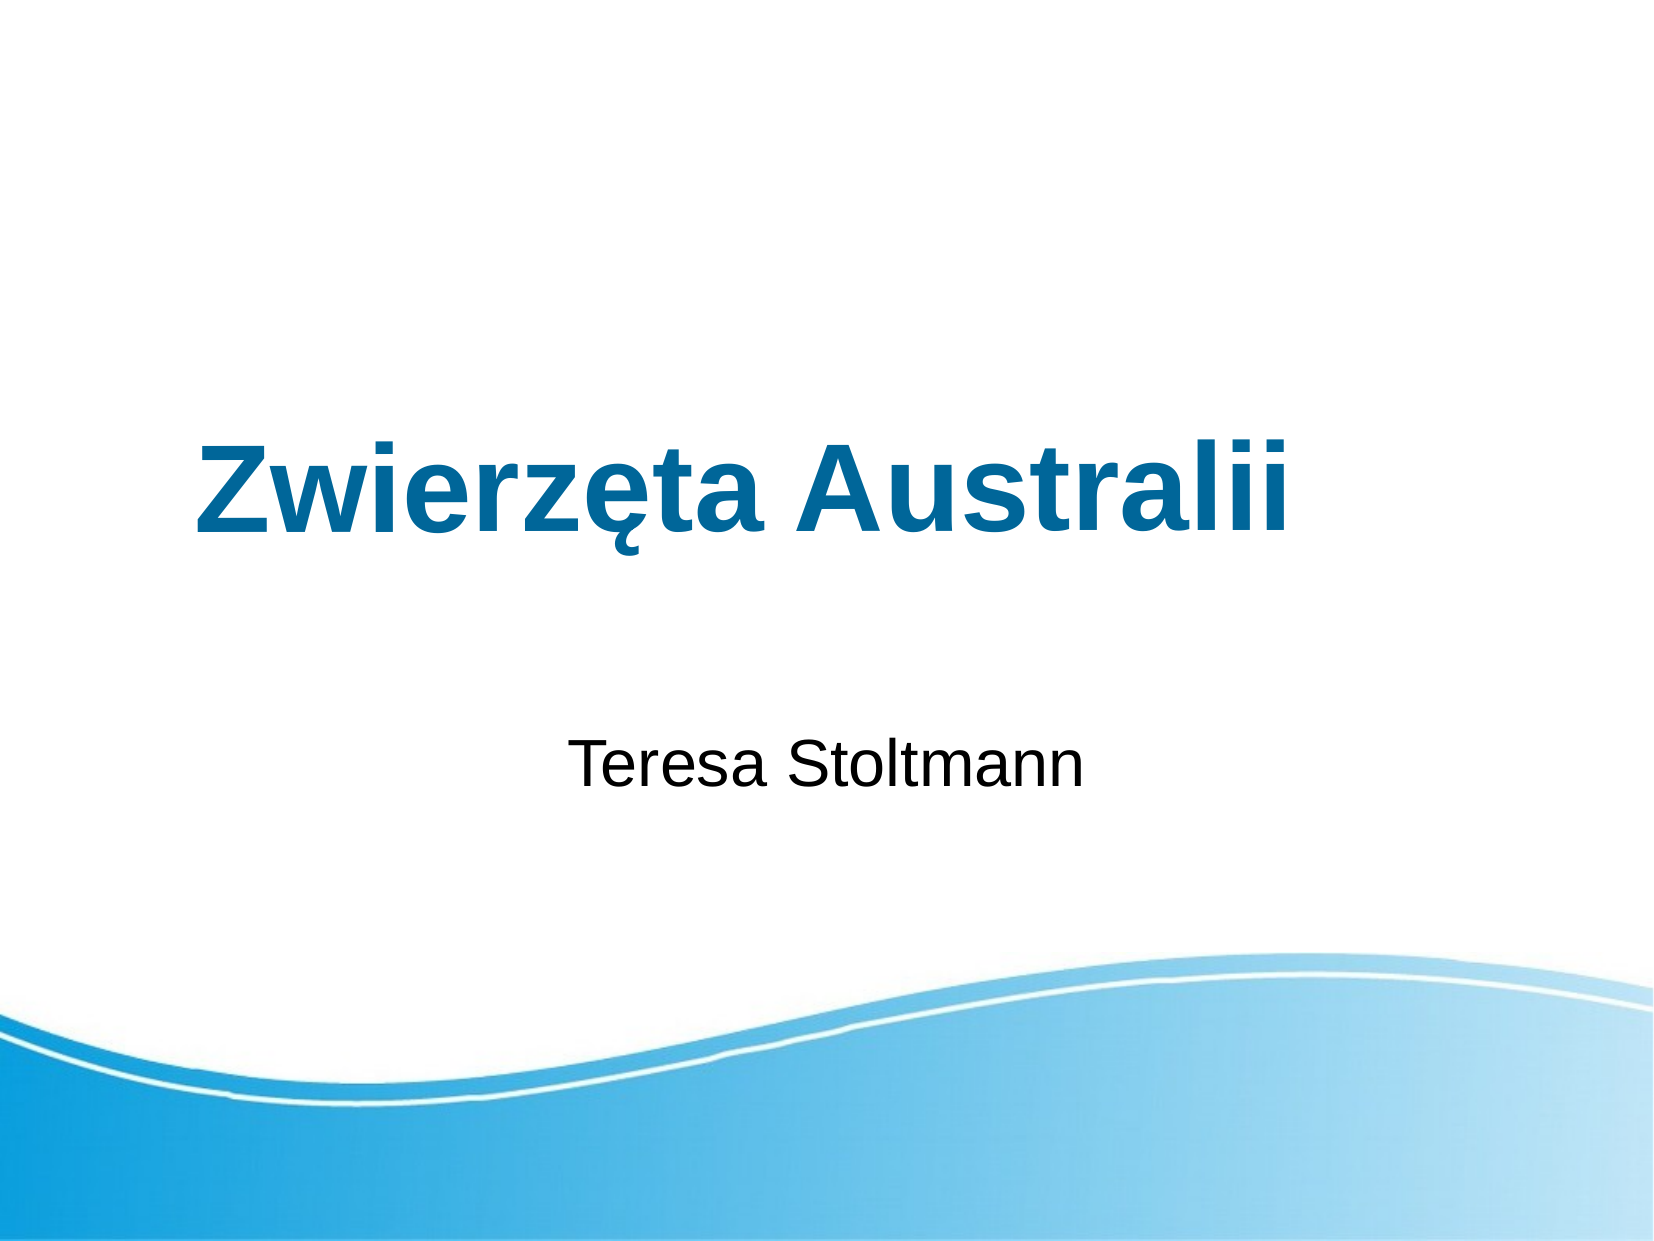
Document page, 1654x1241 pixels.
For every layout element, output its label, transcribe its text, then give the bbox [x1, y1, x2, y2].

picture [0, 952, 1654, 1241]
subtitle Teresa Stoltmann [82, 591, 1571, 936]
title Zwierzęta Australii [0, 382, 1489, 593]
